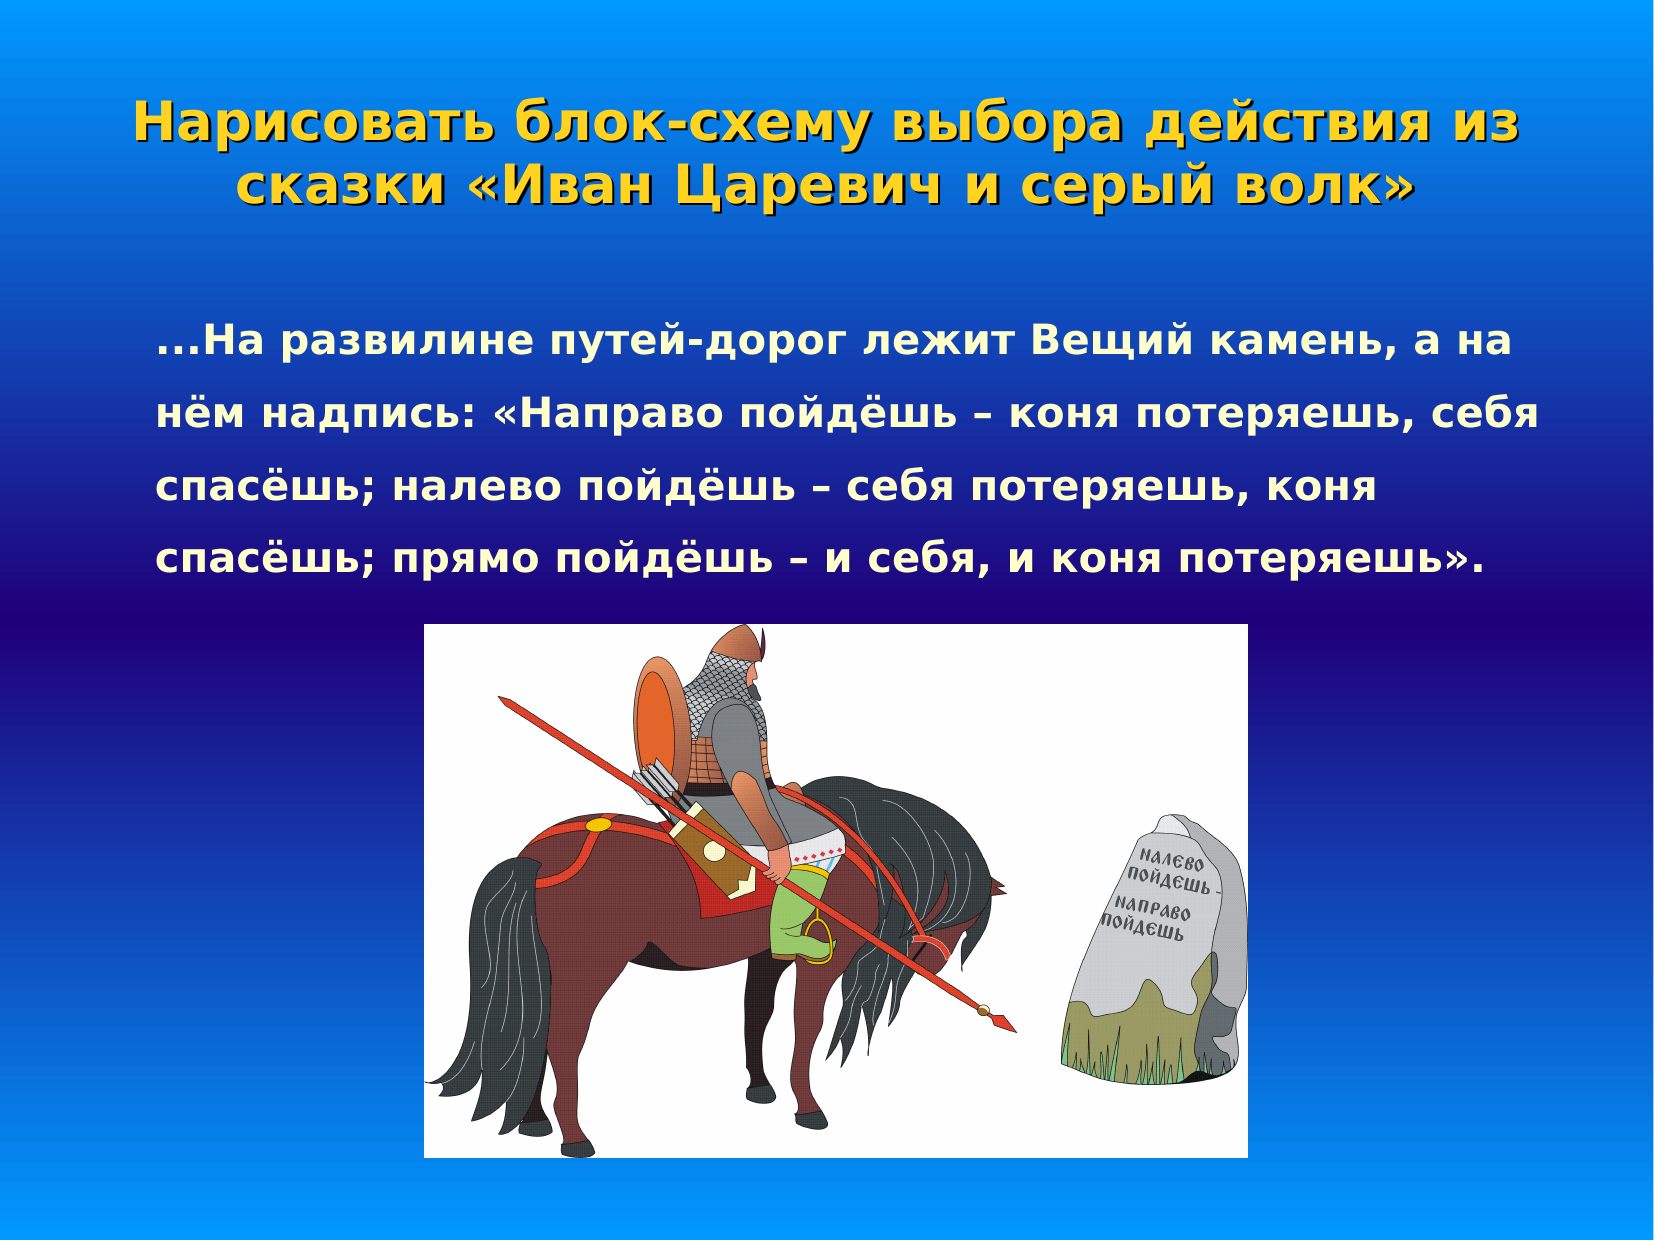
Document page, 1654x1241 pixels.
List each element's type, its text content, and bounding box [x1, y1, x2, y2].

text_box ...На развилине путей-дорог лежит Вещий камень, а на нём надпись: «Направо пойдёшь – коня потеряешь, себя спасёшь; налево пойдёшь – себя потеряешь, коня спасёшь; прямо пойдёшь – и себя, и коня потеряешь». [139, 284, 1565, 566]
picture [424, 624, 1248, 1159]
title Нарисовать блок-схему выбора действия из сказки «Иван Царевич и серый волк» [82, 56, 1571, 250]
